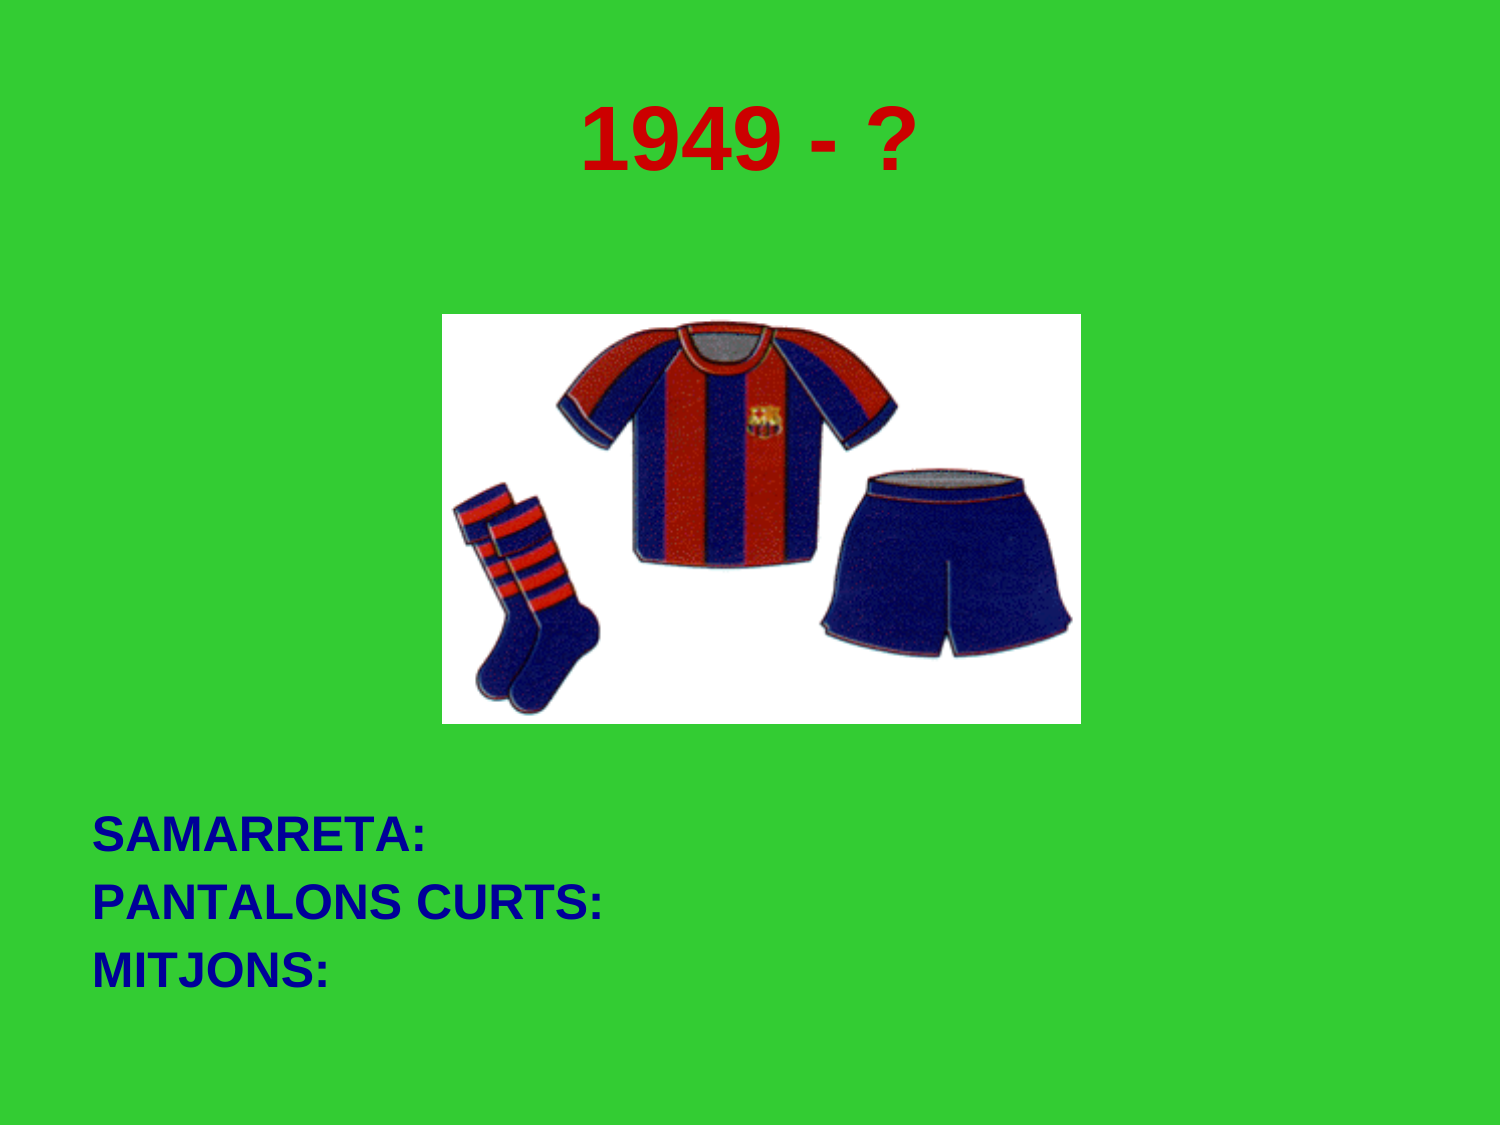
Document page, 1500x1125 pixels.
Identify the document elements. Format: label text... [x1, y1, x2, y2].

picture [442, 314, 1081, 724]
list SAMARRETA: PANTALONS CURTS: MITJONS: [76, 798, 1427, 1080]
title 1949 - ? [75, 45, 1426, 233]
